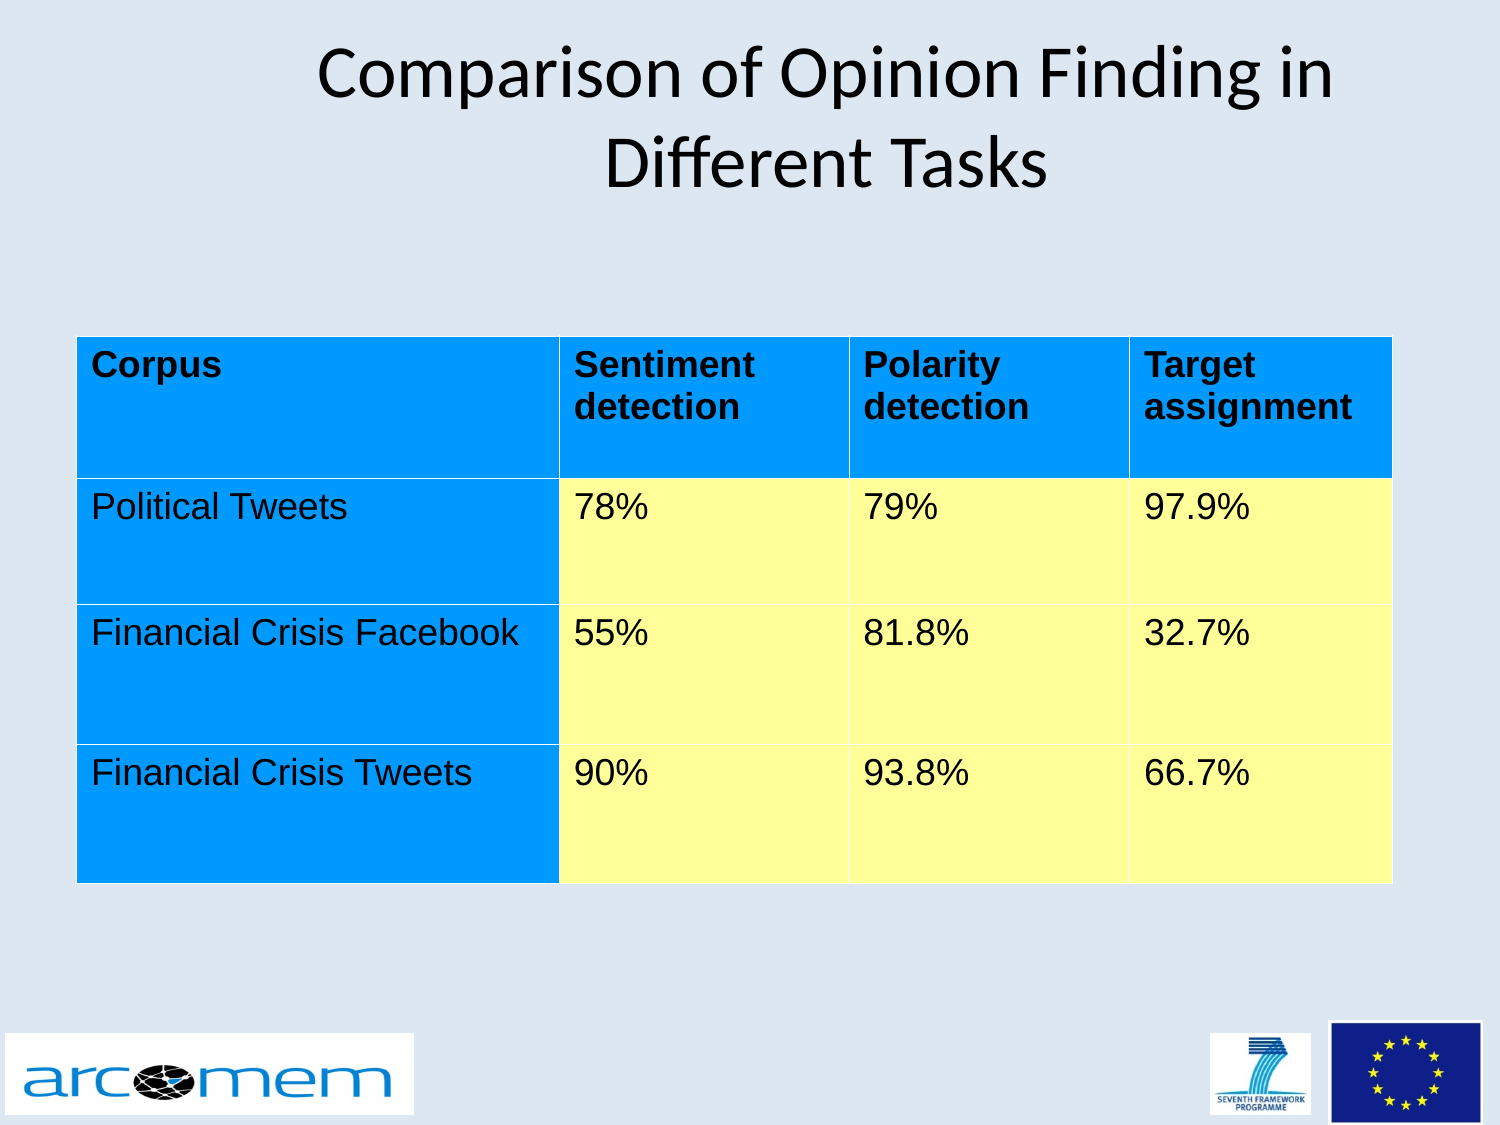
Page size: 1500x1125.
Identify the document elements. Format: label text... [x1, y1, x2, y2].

table_cell 81.8% [850, 605, 1129, 744]
picture [5, 1033, 414, 1115]
table_header Target assignment [1130, 337, 1392, 478]
table_cell 78% [560, 479, 849, 604]
picture [1210, 1033, 1311, 1115]
table_header Polarity detection [850, 337, 1129, 478]
table_cell Financial Crisis Facebook [77, 605, 559, 744]
table_cell 79% [850, 479, 1129, 604]
table_cell 55% [560, 605, 849, 744]
table_cell 90% [560, 745, 849, 883]
table_cell 93.8% [850, 745, 1129, 883]
table_header Corpus [77, 337, 559, 478]
table_cell Political Tweets [77, 479, 559, 604]
picture [1328, 1020, 1483, 1125]
table_cell 66.7% [1130, 745, 1392, 883]
table_cell 97.9% [1130, 479, 1392, 604]
table_cell 32.7% [1130, 605, 1392, 744]
title Comparison of Opinion Finding in Different Tasks [206, 11, 1447, 215]
table_header Sentiment detection [560, 337, 849, 478]
table_cell Financial Crisis Tweets [77, 745, 559, 883]
